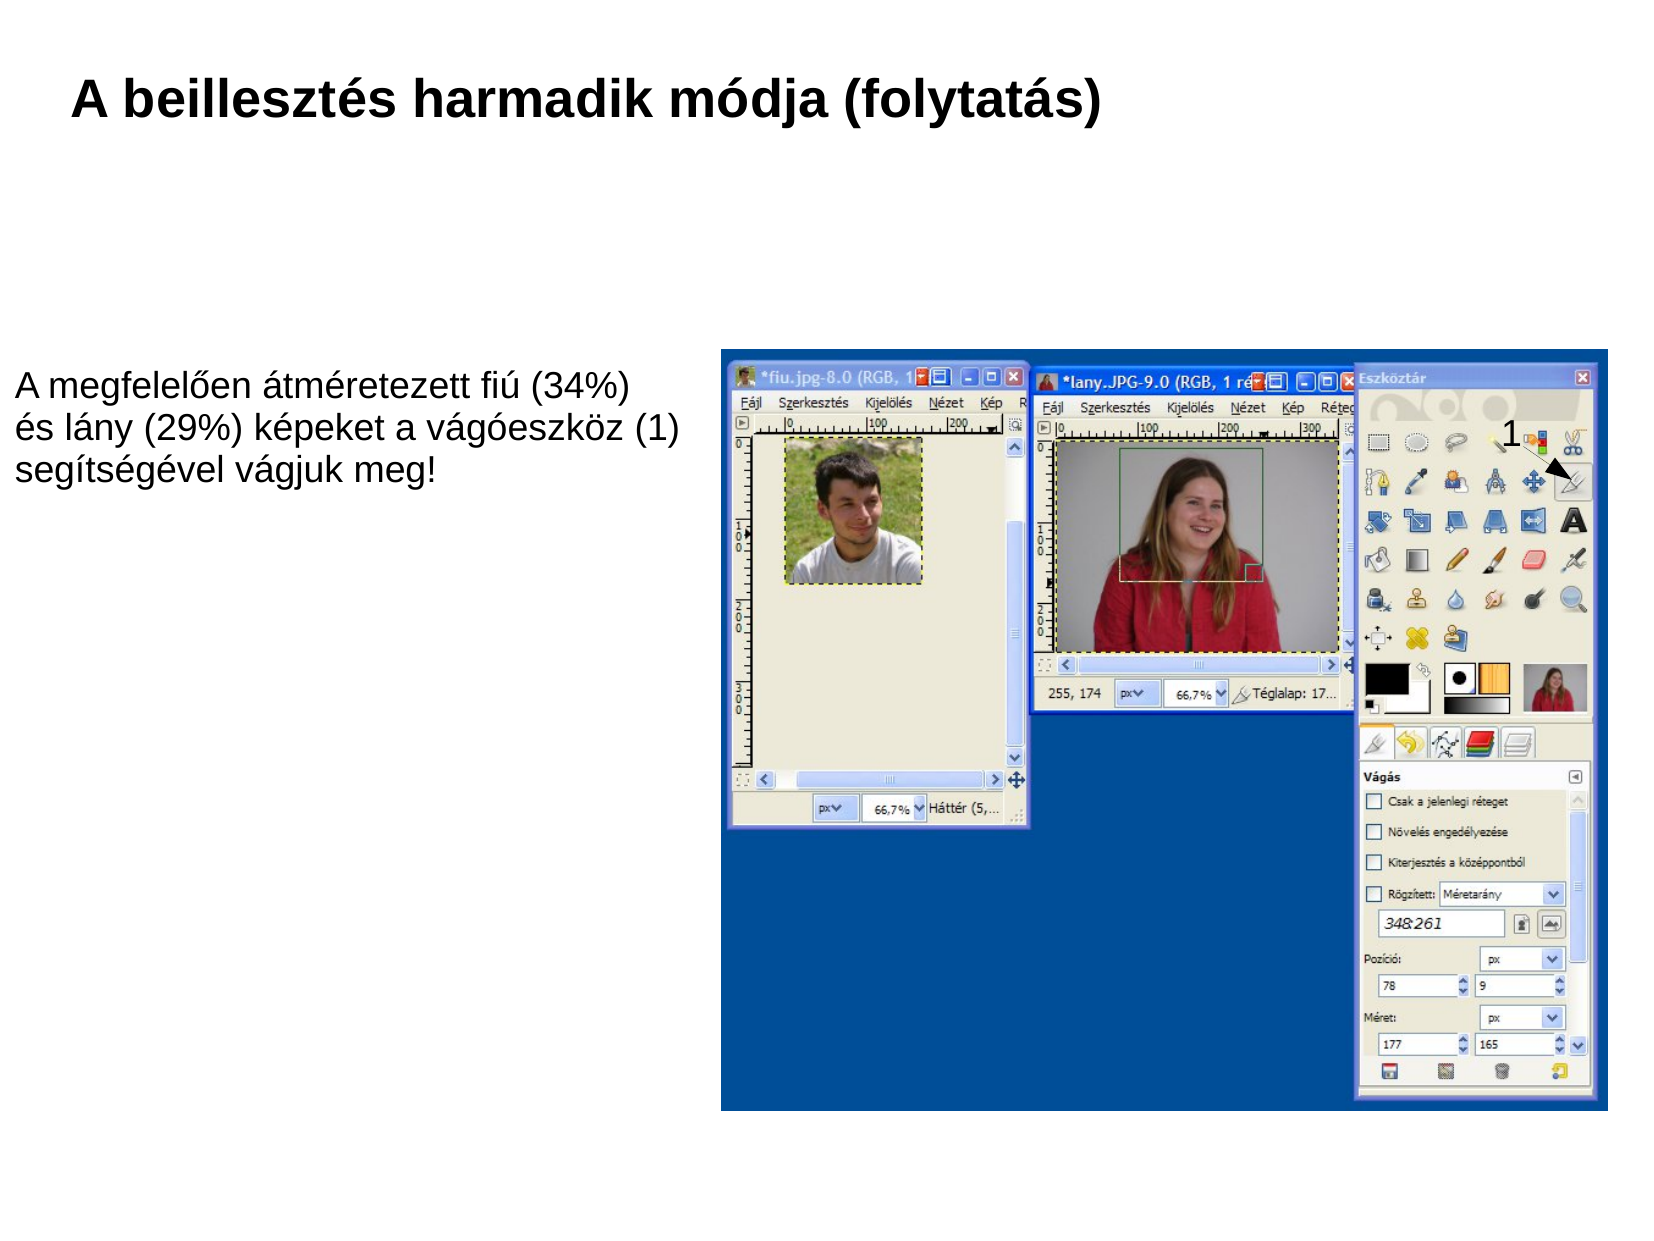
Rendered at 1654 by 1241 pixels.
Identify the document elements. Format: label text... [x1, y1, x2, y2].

text_box A beillesztés harmadik módja (folytatás) [56, 61, 1118, 139]
text_box A megfelelően átméretezett fiú (34%) és lány (29%) képeket a vágóeszköz (1) segítségével vágjuk meg! [0, 357, 695, 541]
picture [721, 349, 1608, 1111]
text_box 1 [1486, 405, 1537, 463]
